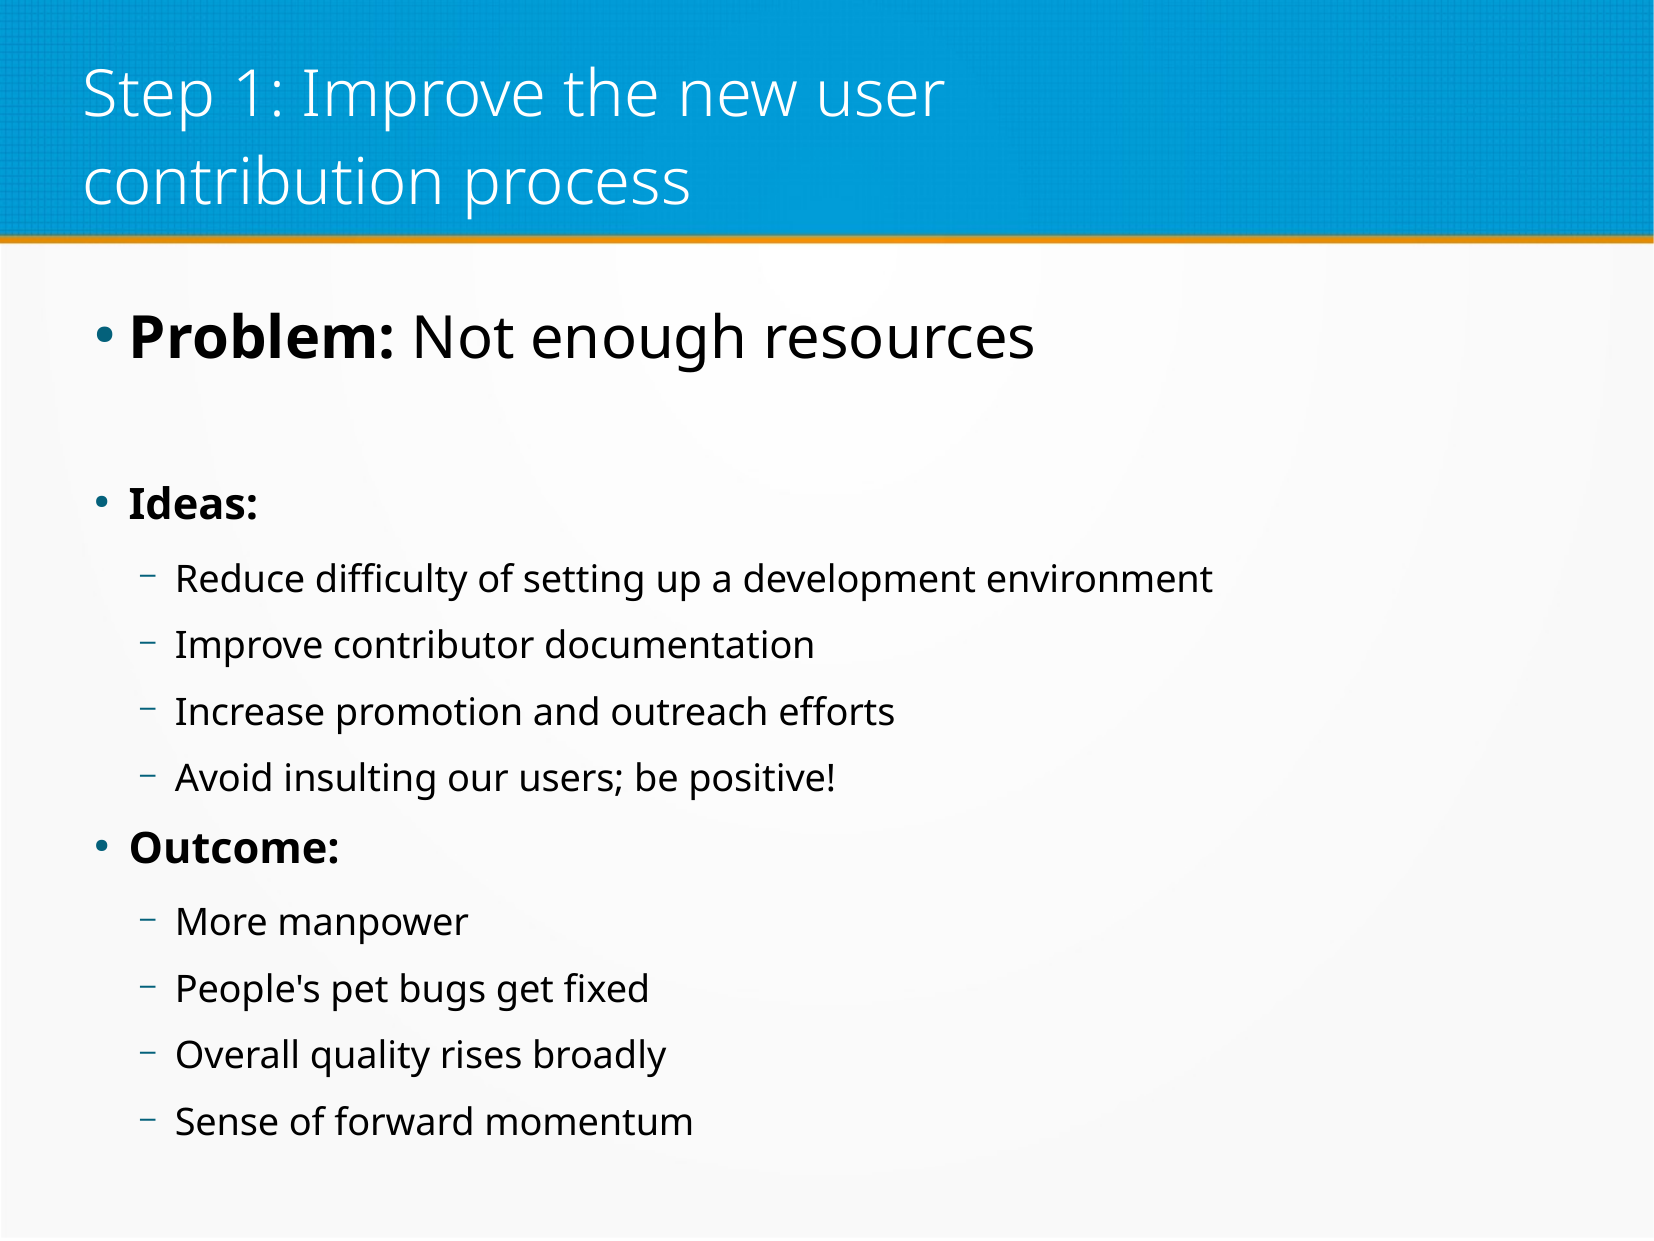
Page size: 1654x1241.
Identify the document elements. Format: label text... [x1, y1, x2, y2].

list Problem: Not enough resources Ideas: Reduce difficulty of setting up a development environment Improve contributor documentation Increase promotion and outreach efforts Avoid insulting our users; be positive! Outcome: More manpower People's pet bugs get fixed Overall quality rises broadly Sense of forward momentum [82, 295, 1571, 1156]
picture [0, 233, 1654, 1241]
title Step 1: Improve the new user contribution process [82, 45, 1606, 224]
